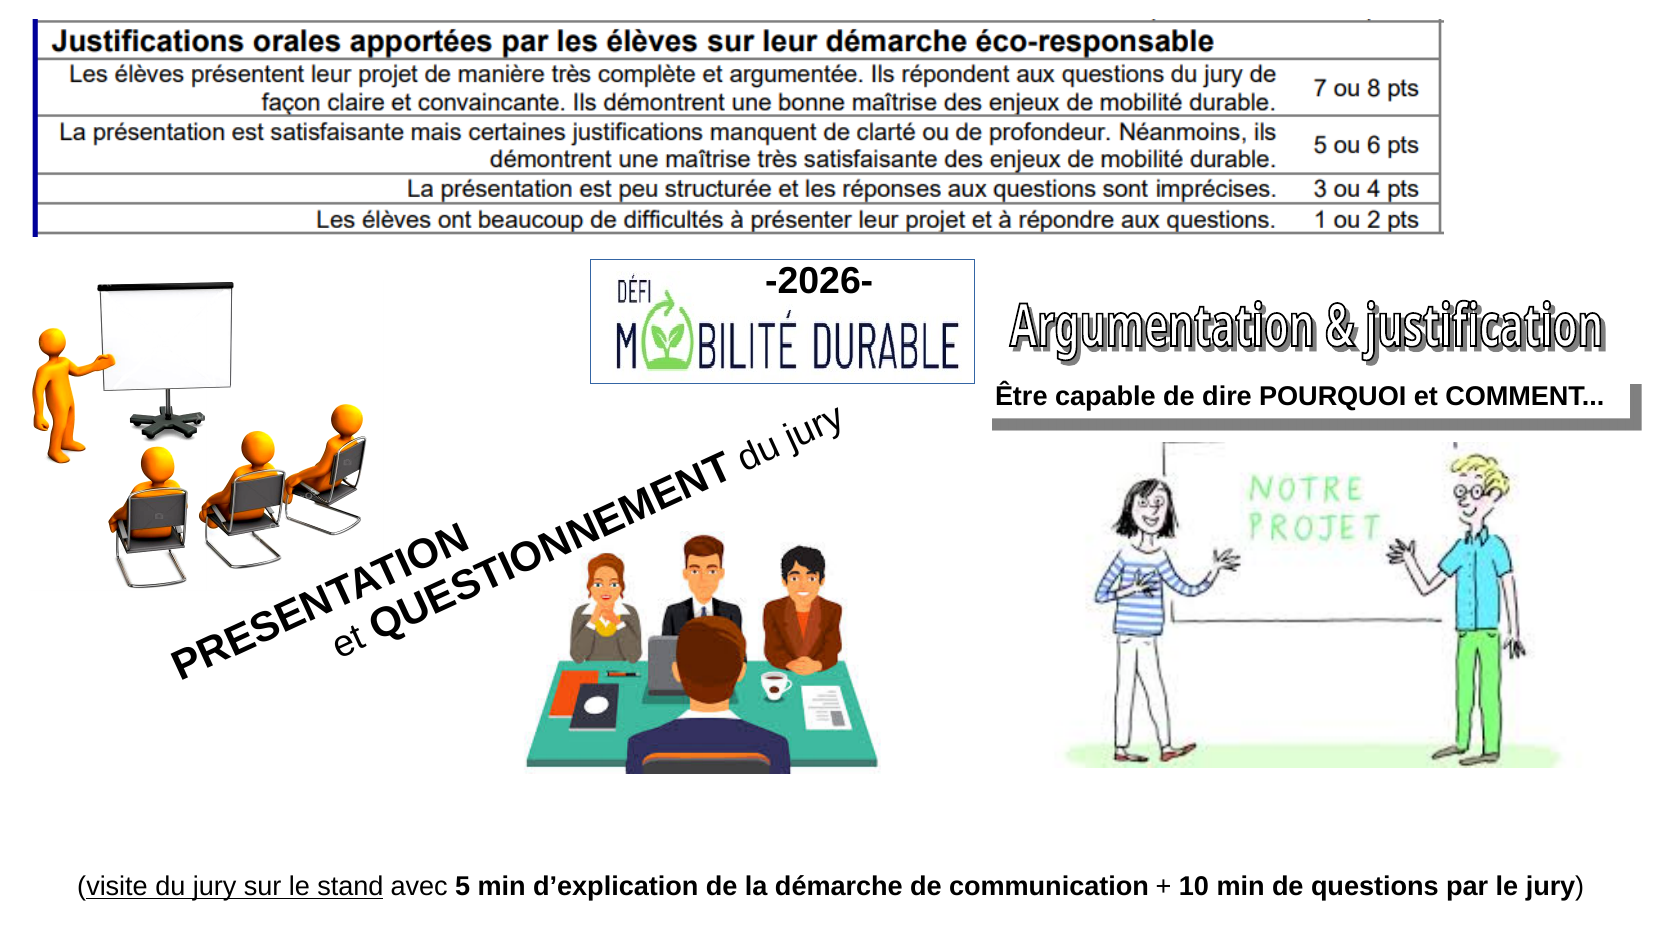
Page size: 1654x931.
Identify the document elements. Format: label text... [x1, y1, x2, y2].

text_box Argumentation & justification [1524, 306, 1540, 347]
text_box Argumentation & justification [1082, 313, 1103, 347]
picture [609, 271, 962, 381]
picture [29, 19, 1444, 237]
text_box Argumentation & justification [1212, 312, 1233, 347]
text_box Argumentation & justification [1171, 313, 1191, 347]
text_box Argumentation & justification [1146, 313, 1167, 347]
text_box Argumentation & justification [1108, 313, 1142, 347]
text_box Argumentation & justification [1266, 313, 1287, 347]
text_box Argumentation & justification [1235, 306, 1251, 347]
text_box Argumentation & justification [1580, 313, 1601, 347]
text_box (visite du jury sur le stand avec 5 min d’explication de la démarche de communication + 10 min de questions par le jury) [29, 863, 1625, 909]
text_box Être capable de dire POURQUOI et COMMENT... [980, 373, 1630, 419]
text_box Argumentation & justification [1404, 313, 1422, 347]
text_box Argumentation & justification [1501, 312, 1521, 347]
text_box Argumentation & justification [1481, 313, 1499, 347]
text_box Argumentation & justification [1452, 300, 1477, 347]
picture [502, 531, 906, 774]
text_box Argumentation & justification [1423, 306, 1439, 347]
text_box Argumentation & justification [1291, 313, 1312, 347]
text_box Argumentation & justification [1380, 313, 1401, 347]
picture [1024, 442, 1603, 768]
text_box Argumentation & justification [1362, 313, 1375, 361]
text_box Argumentation & justification [1194, 306, 1210, 347]
text_box Argumentation & justification [1056, 313, 1077, 361]
text_box Argumentation & justification [1554, 313, 1576, 347]
text_box Argumentation & justification [1326, 303, 1355, 347]
text_box [590, 259, 975, 384]
text_box Argumentation & justification [1009, 303, 1038, 347]
text_box -2026- [750, 252, 911, 314]
text_box PRESENTATION et QUESTIONNEMENT du jury [148, 384, 873, 758]
picture [29, 280, 384, 591]
